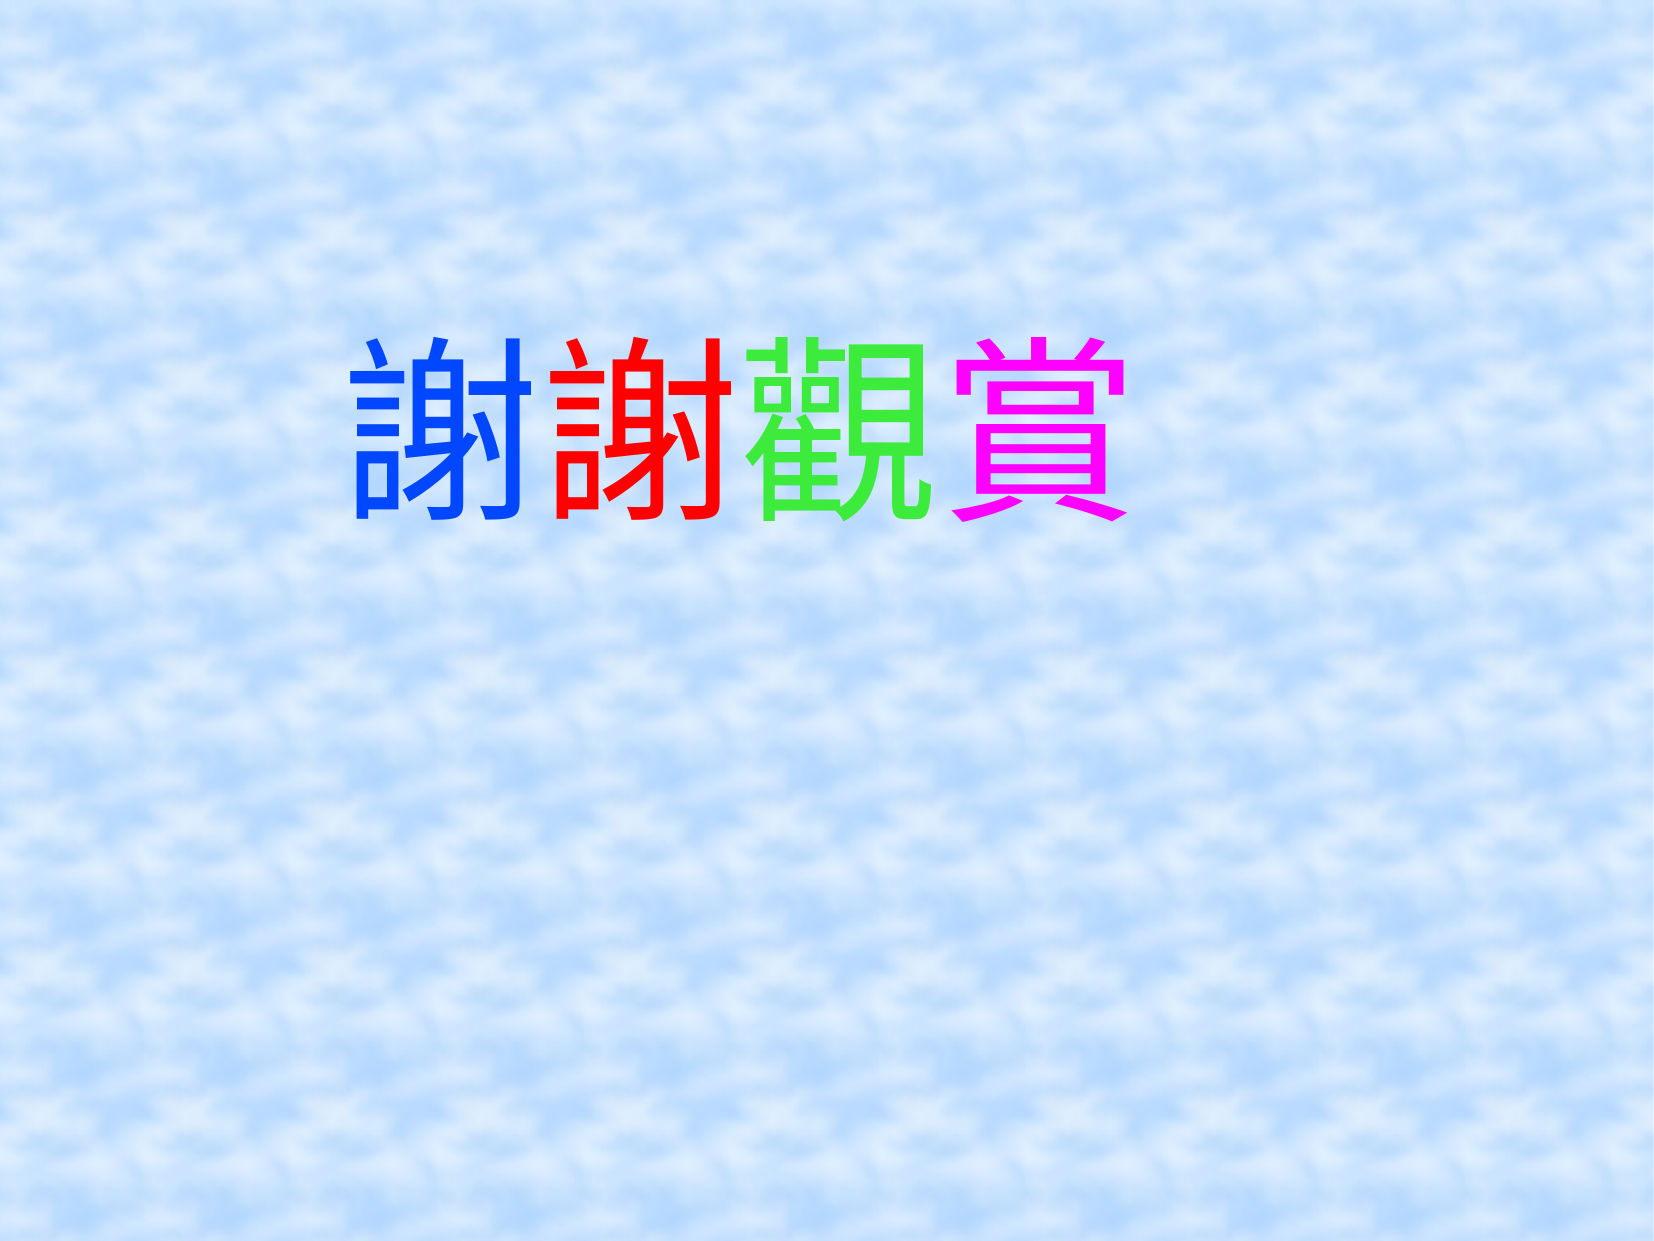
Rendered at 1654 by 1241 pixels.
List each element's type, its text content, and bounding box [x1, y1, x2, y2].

picture [0, 0, 1654, 1241]
text_box 謝謝觀賞 [324, 265, 1654, 1211]
